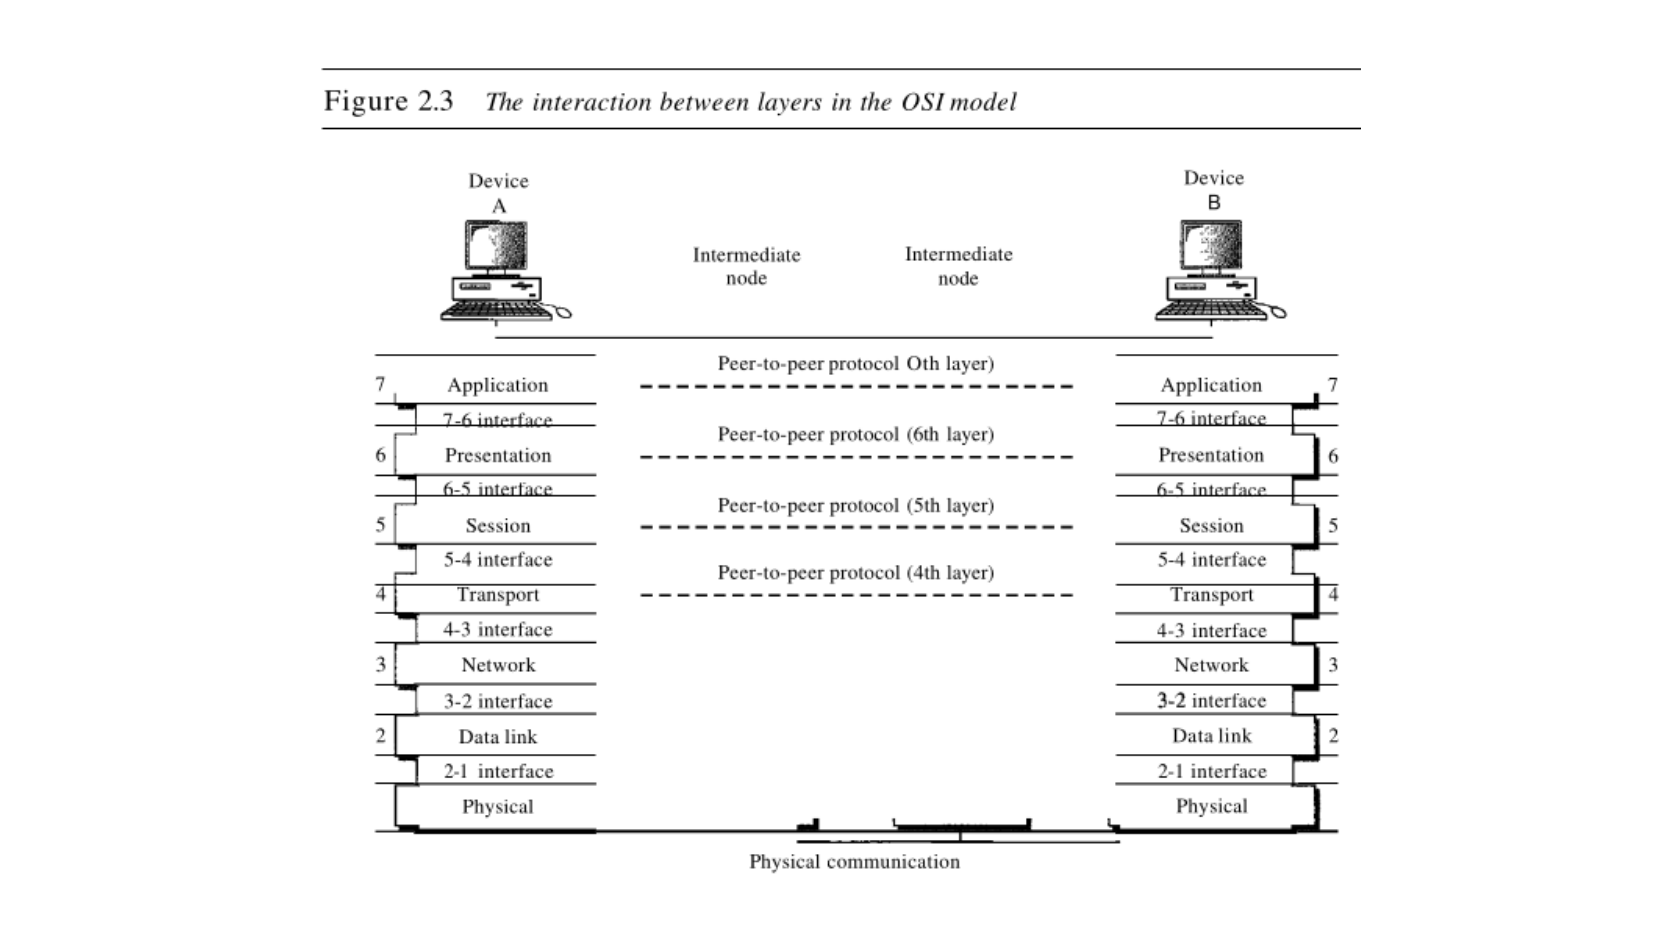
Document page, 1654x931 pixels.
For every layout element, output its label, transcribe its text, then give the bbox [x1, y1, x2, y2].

picture [306, 53, 1361, 890]
title Model OSI [82, 37, 1571, 193]
